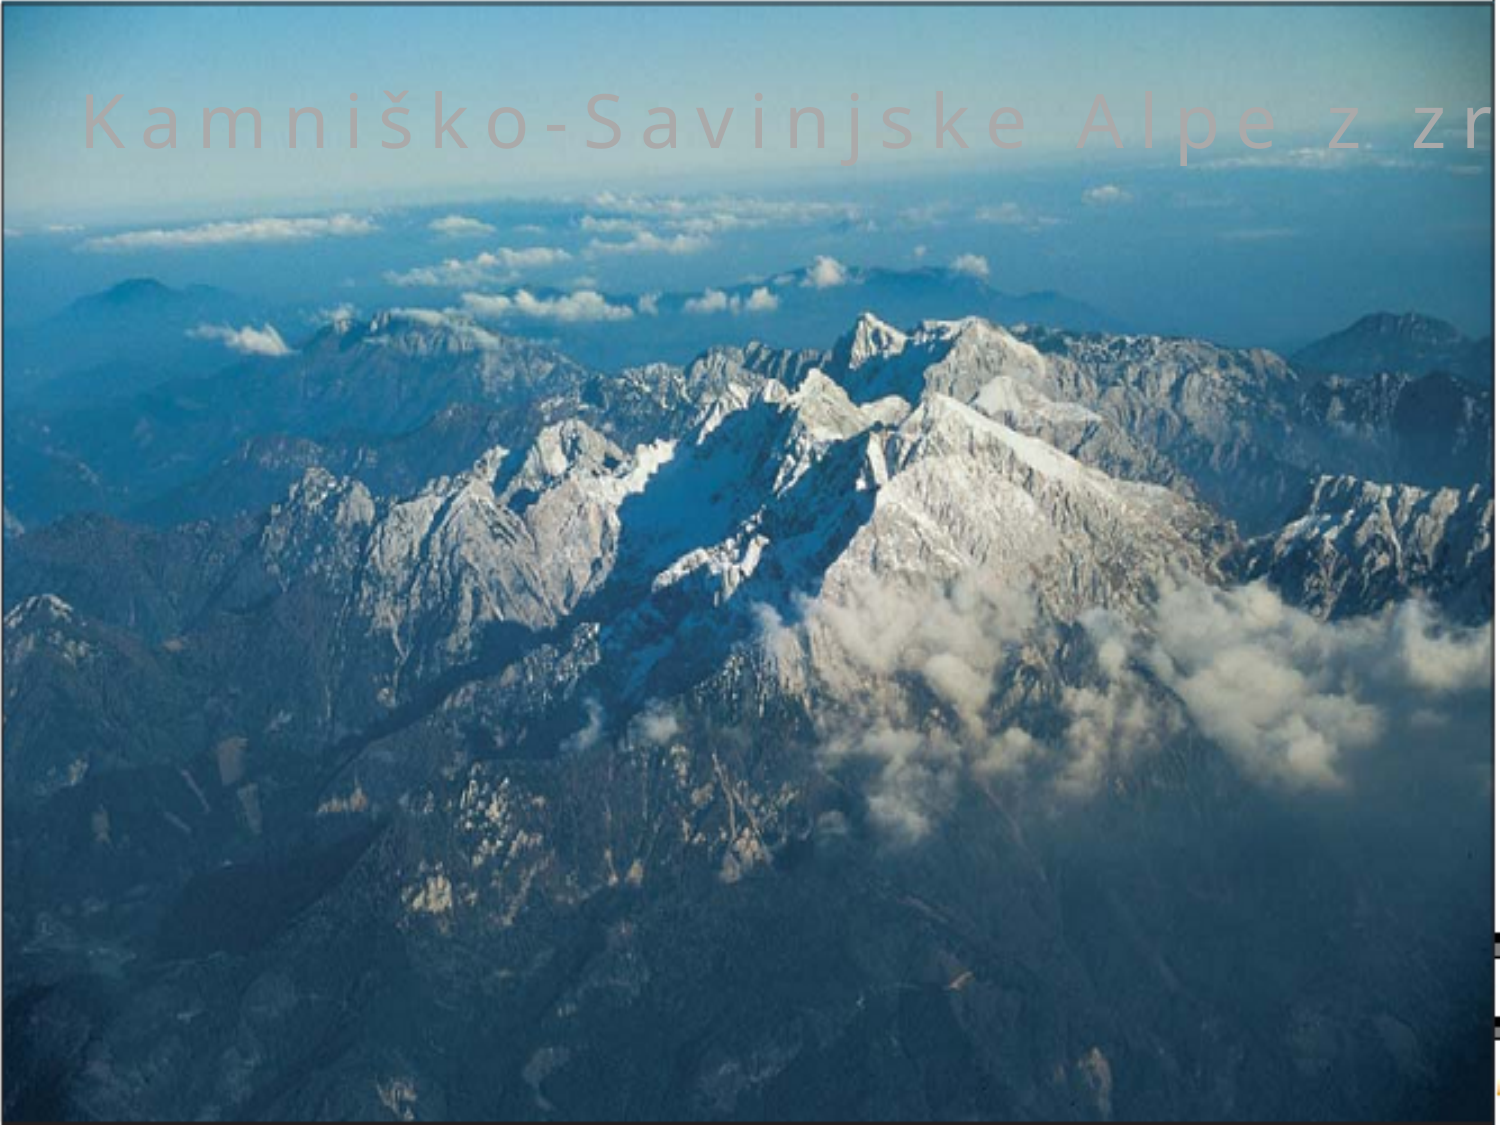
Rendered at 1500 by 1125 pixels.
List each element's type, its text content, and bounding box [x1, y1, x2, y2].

picture [0, 0, 1500, 1125]
text_box Kamniško-Savinjske Alpe z zraka [64, 66, 1418, 173]
